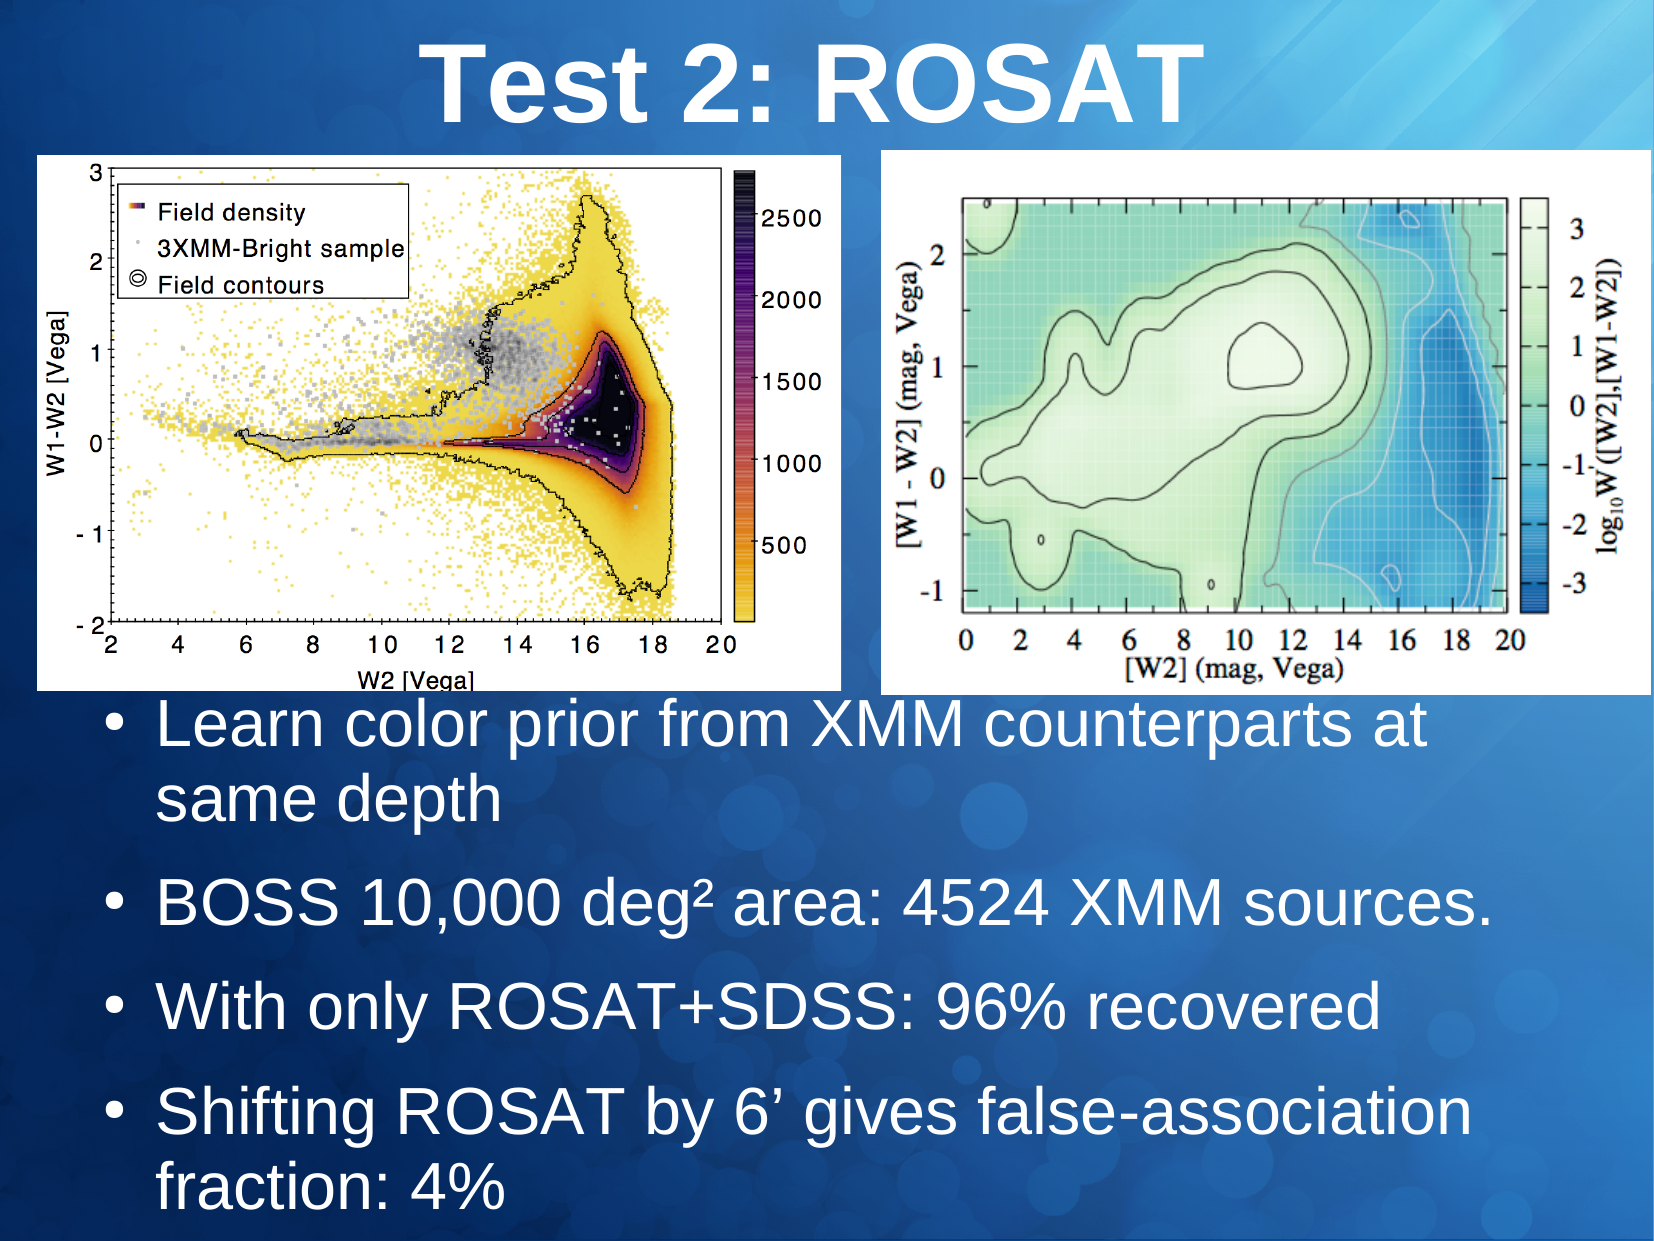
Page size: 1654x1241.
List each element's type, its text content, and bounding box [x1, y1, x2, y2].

picture [0, 0, 1654, 1241]
title Test 2: ROSAT [118, 0, 1506, 168]
list Learn color prior from XMM counterparts at same depth BOSS 10,000 deg² area: 4524 XMM sources. With only ROSAT+SDSS: 96% recovered Shifting ROSAT by 6’ gives false-association fraction: 4% [84, 686, 1538, 1241]
